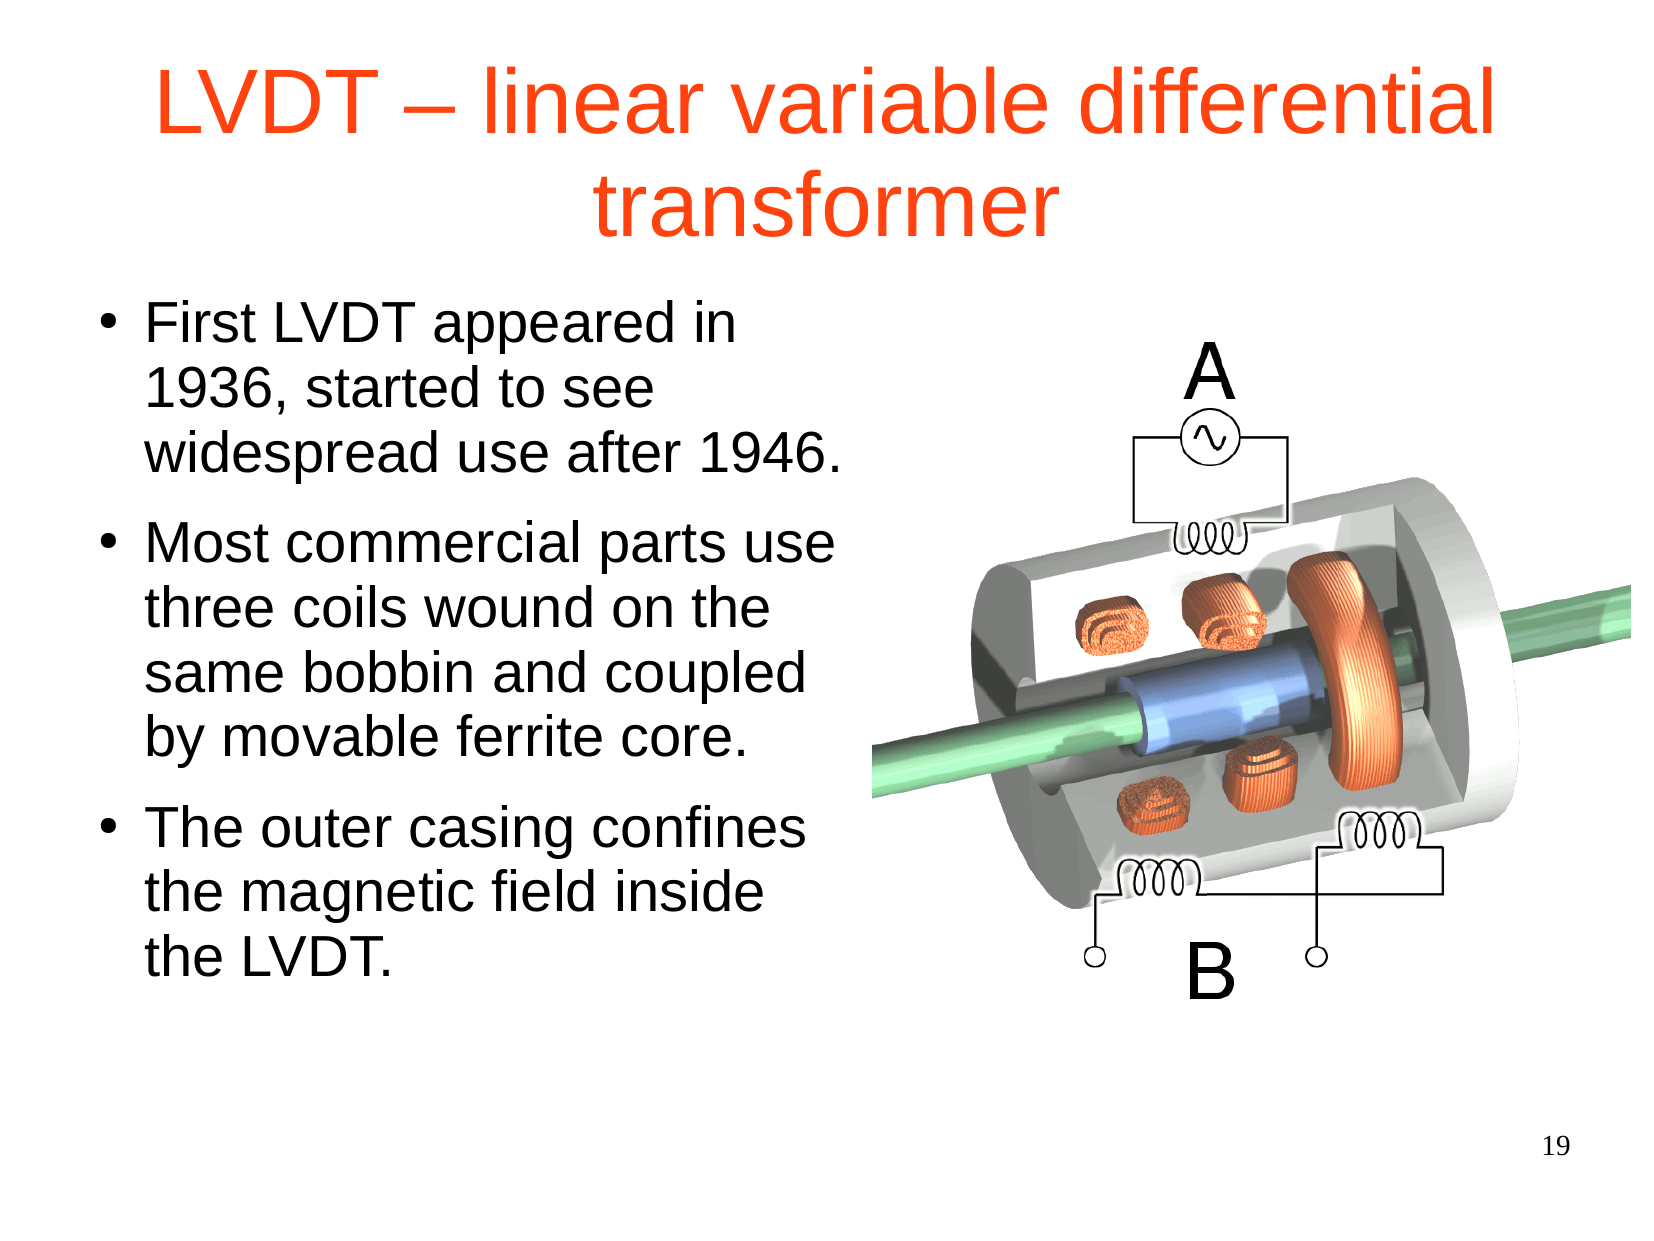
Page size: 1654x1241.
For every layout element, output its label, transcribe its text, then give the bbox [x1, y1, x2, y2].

title LVDT – linear variable differential transformer [82, 49, 1571, 257]
list First LVDT appeared in 1936, started to see widespread use after 1946. Most commercial parts use three coils wound on the same bobbin and coupled by movable ferrite core. The outer casing confines the magnetic field inside the LVDT. [82, 290, 848, 1109]
picture [870, 310, 1631, 1036]
